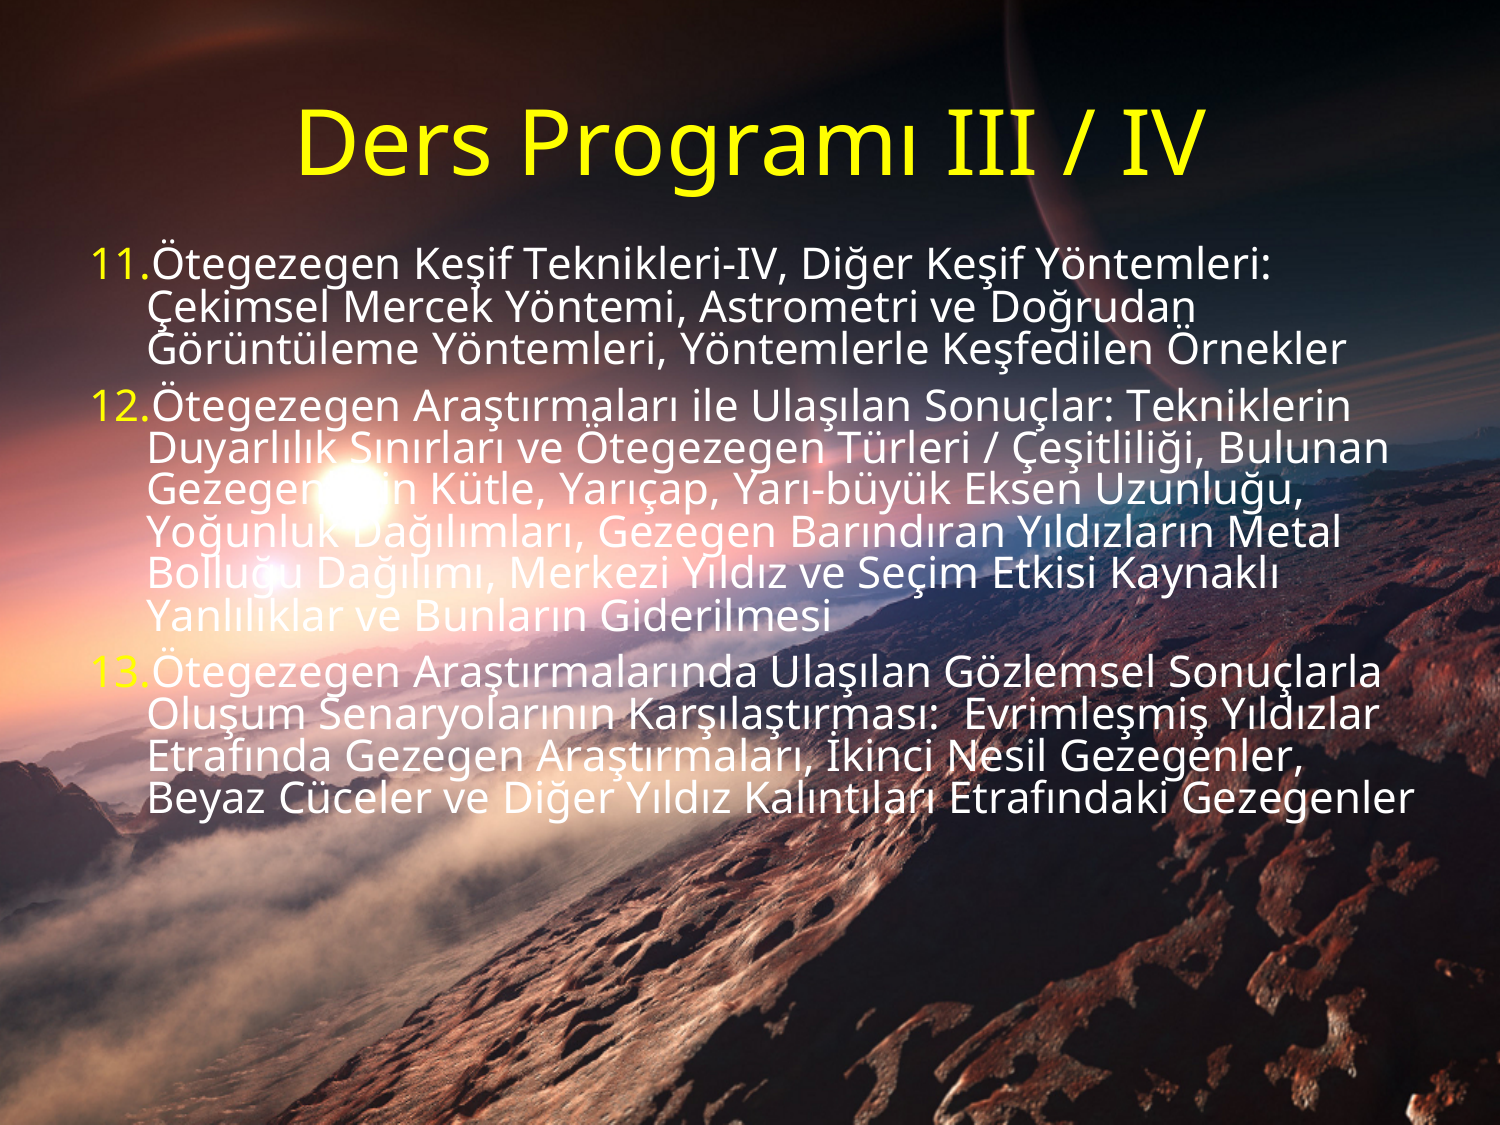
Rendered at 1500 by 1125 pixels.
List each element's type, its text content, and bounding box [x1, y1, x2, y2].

title Ders Programı III / IV [75, 45, 1426, 233]
picture [0, 0, 1500, 1125]
list Ötegezegen Keşif Teknikleri-IV, Diğer Keşif Yöntemleri: Çekimsel Mercek Yöntemi, Astrometri ve Doğrudan Görüntüleme Yöntemleri, Yöntemlerle Keşfedilen Örnekler Ötegezegen Araştırmaları ile Ulaşılan Sonuçlar: Tekniklerin Duyarlılık Sınırları ve Ötegezegen Türleri / Çeşitliliği, Bulunan Gezegenlerin Kütle, Yarıçap, Yarı-büyük Eksen Uzunluğu, Yoğunluk Dağılımları, Gezegen Barındıran Yıldızların Metal Bolluğu Dağılımı, Merkezi Yıldız ve Seçim Etkisi Kaynaklı Yanlılıklar ve Bunların Giderilmesi Ötegezegen Araştırmalarında Ulaşılan Gözlemsel Sonuçlarla Oluşum Senaryolarının Karşılaştırması: Evrimleşmiş Yıldızlar Etrafında Gezegen Araştırmaları, İkinci Nesil Gezegenler, Beyaz Cüceler ve Diğer Yıldız Kalıntıları Etrafındaki Gezegenler [75, 238, 1438, 757]
